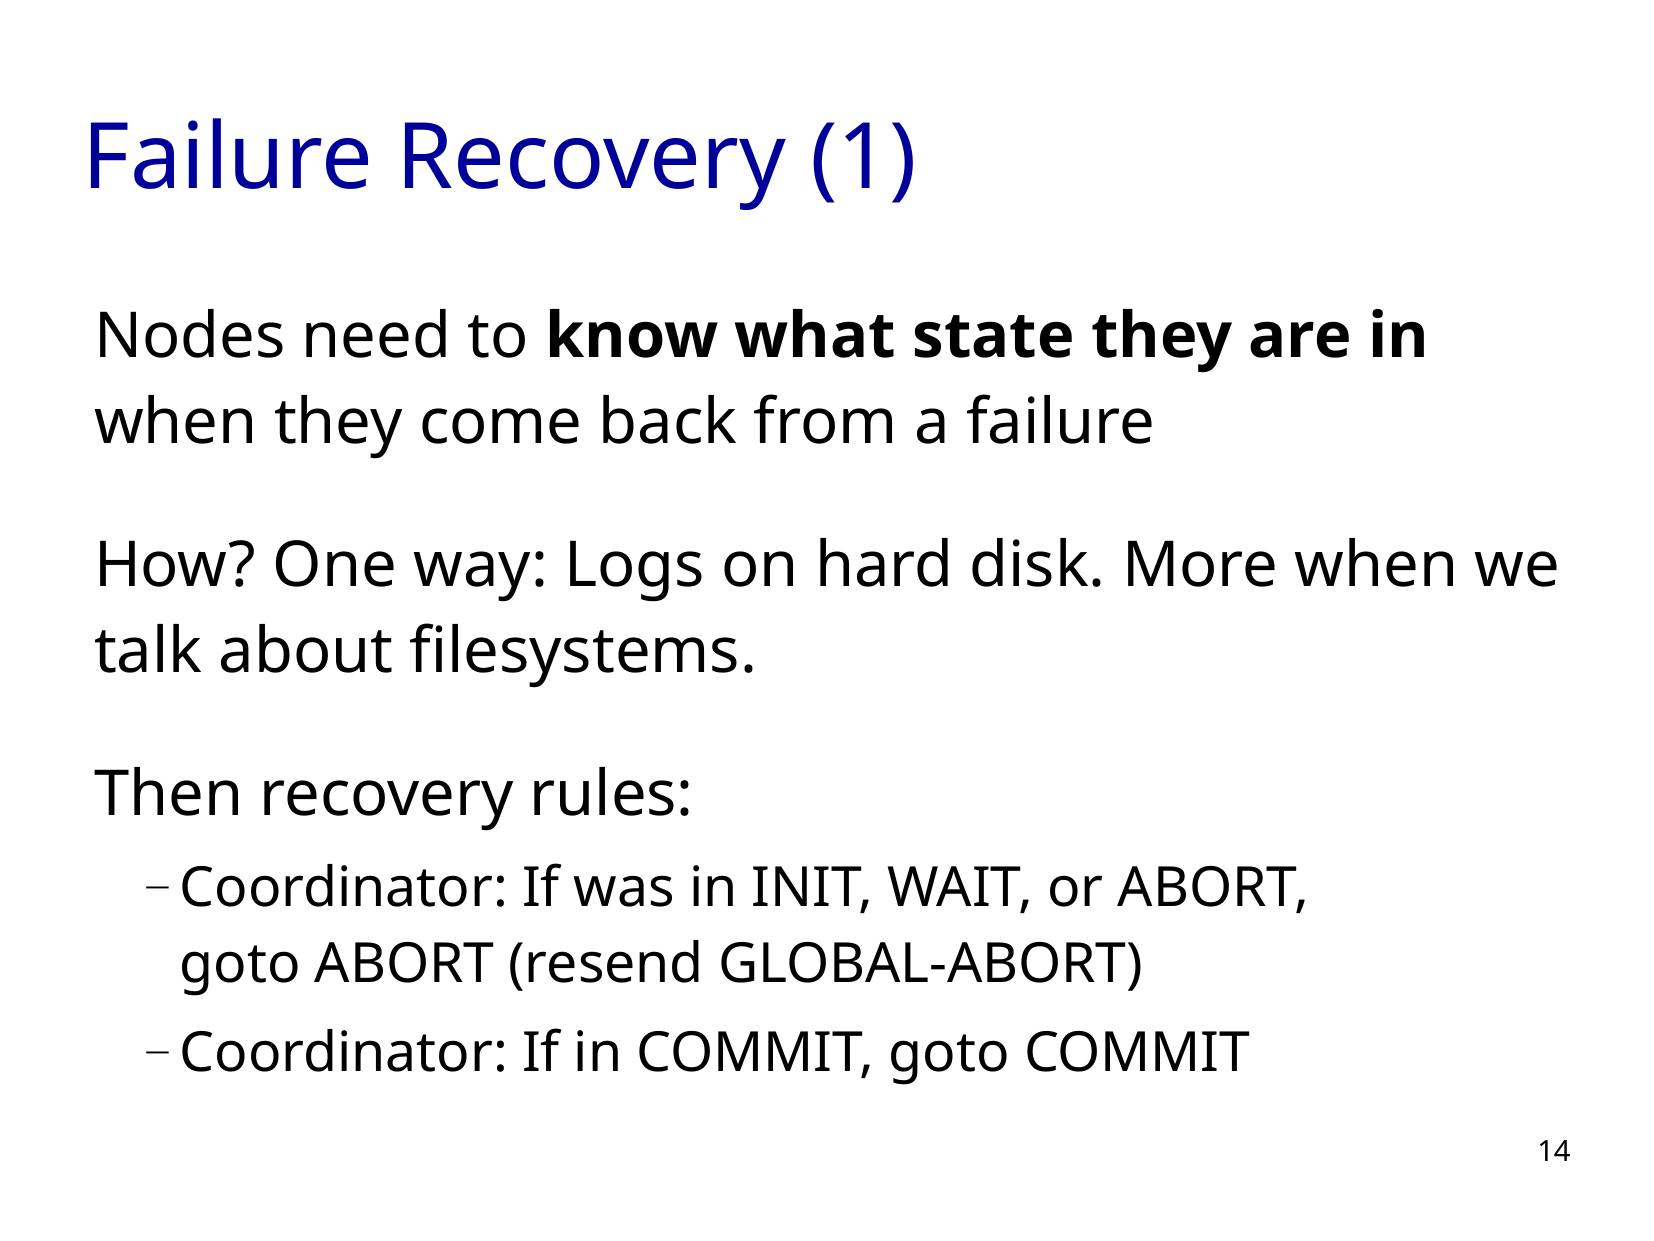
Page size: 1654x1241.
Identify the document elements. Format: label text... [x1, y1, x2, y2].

list Nodes need to know what state they are in when they come back from a failure How? One way: Logs on hard disk. More when we talk about filesystems. Then recovery rules: Coordinator: If was in INIT, WAIT, or ABORT, goto ABORT (resend GLOBAL-ABORT) Coordinator: If in COMMIT, goto COMMIT [60, 290, 1571, 1096]
title Failure Recovery (1) [82, 49, 1571, 257]
